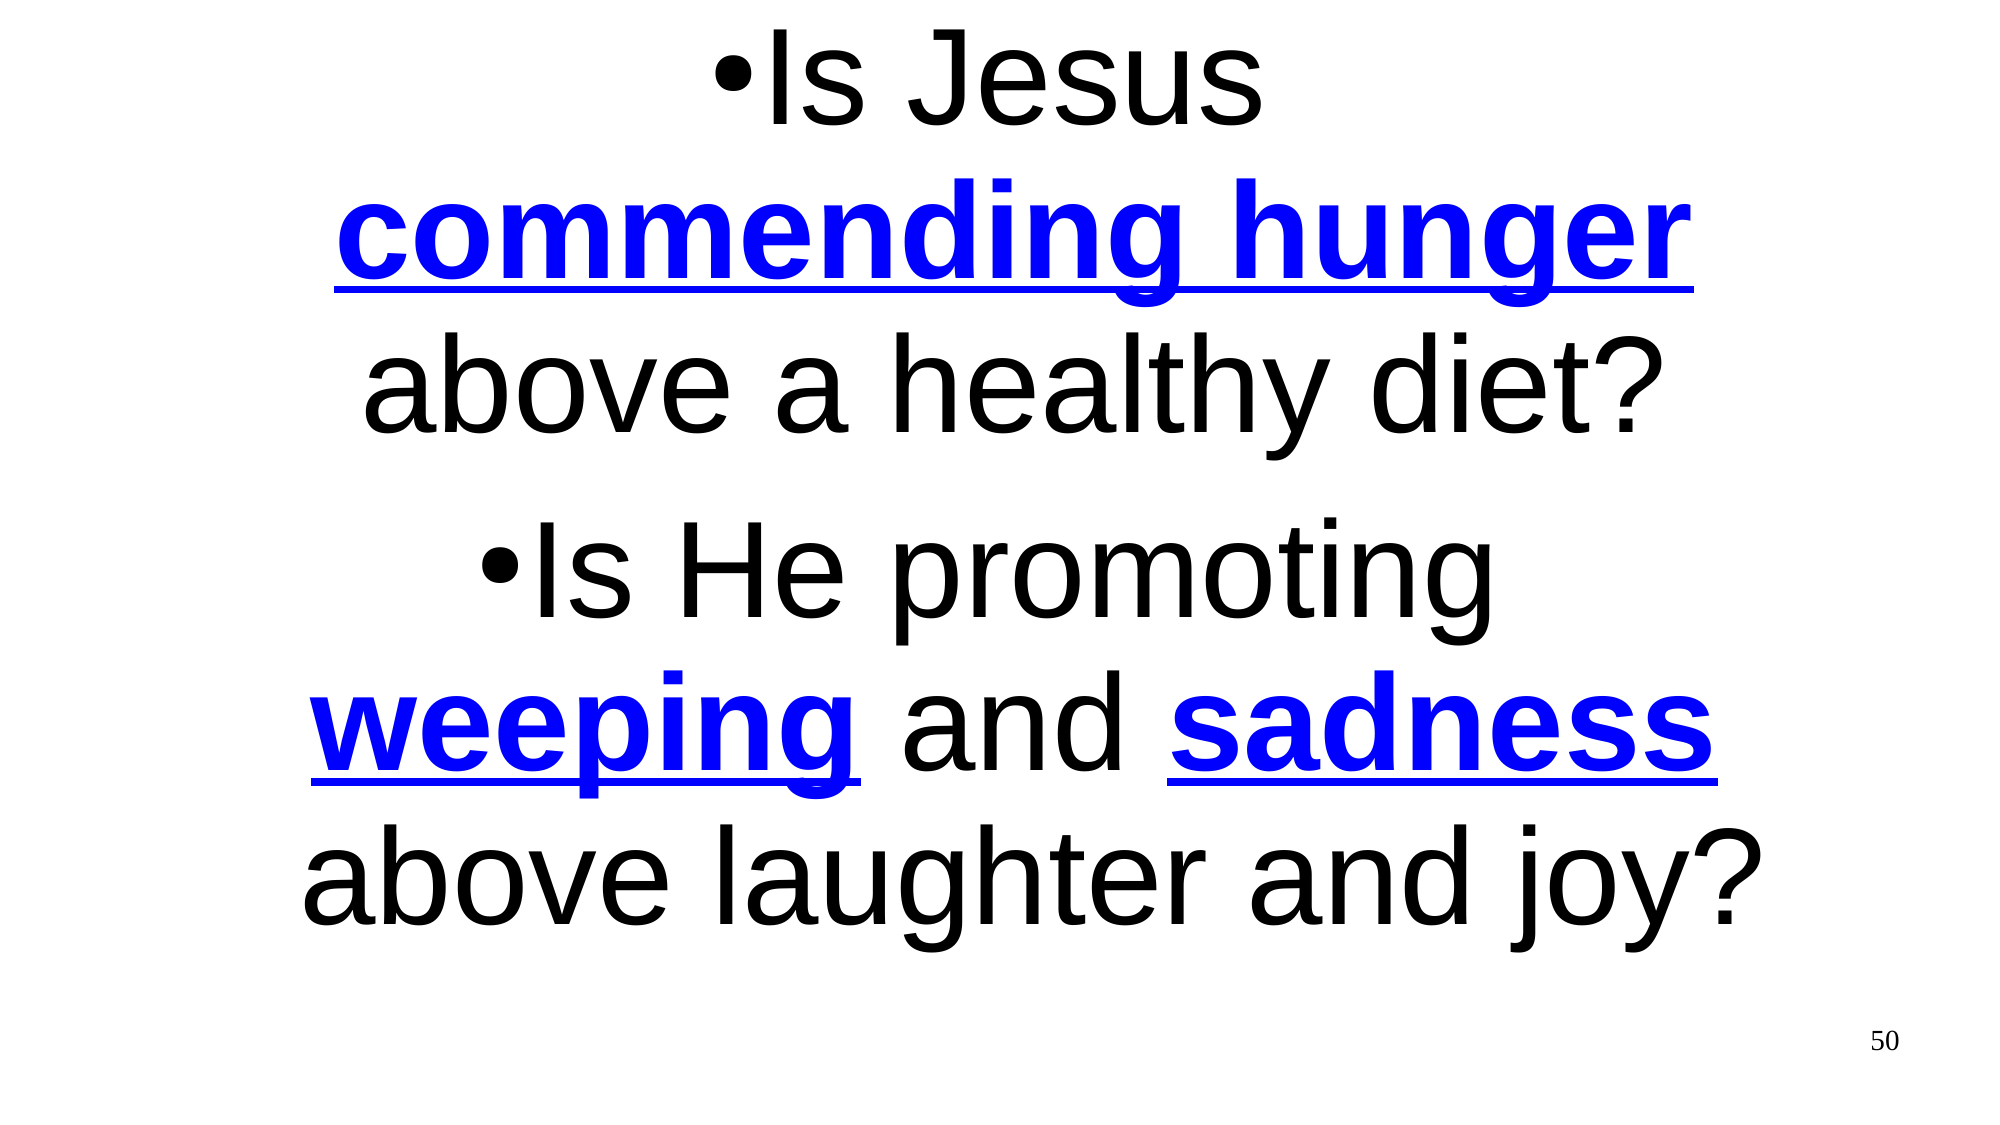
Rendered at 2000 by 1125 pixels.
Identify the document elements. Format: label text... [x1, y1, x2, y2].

list Is Jesus commending hunger above a healthy diet? Is He promoting weeping and sadness above laughter and joy? [0, 0, 1996, 1123]
